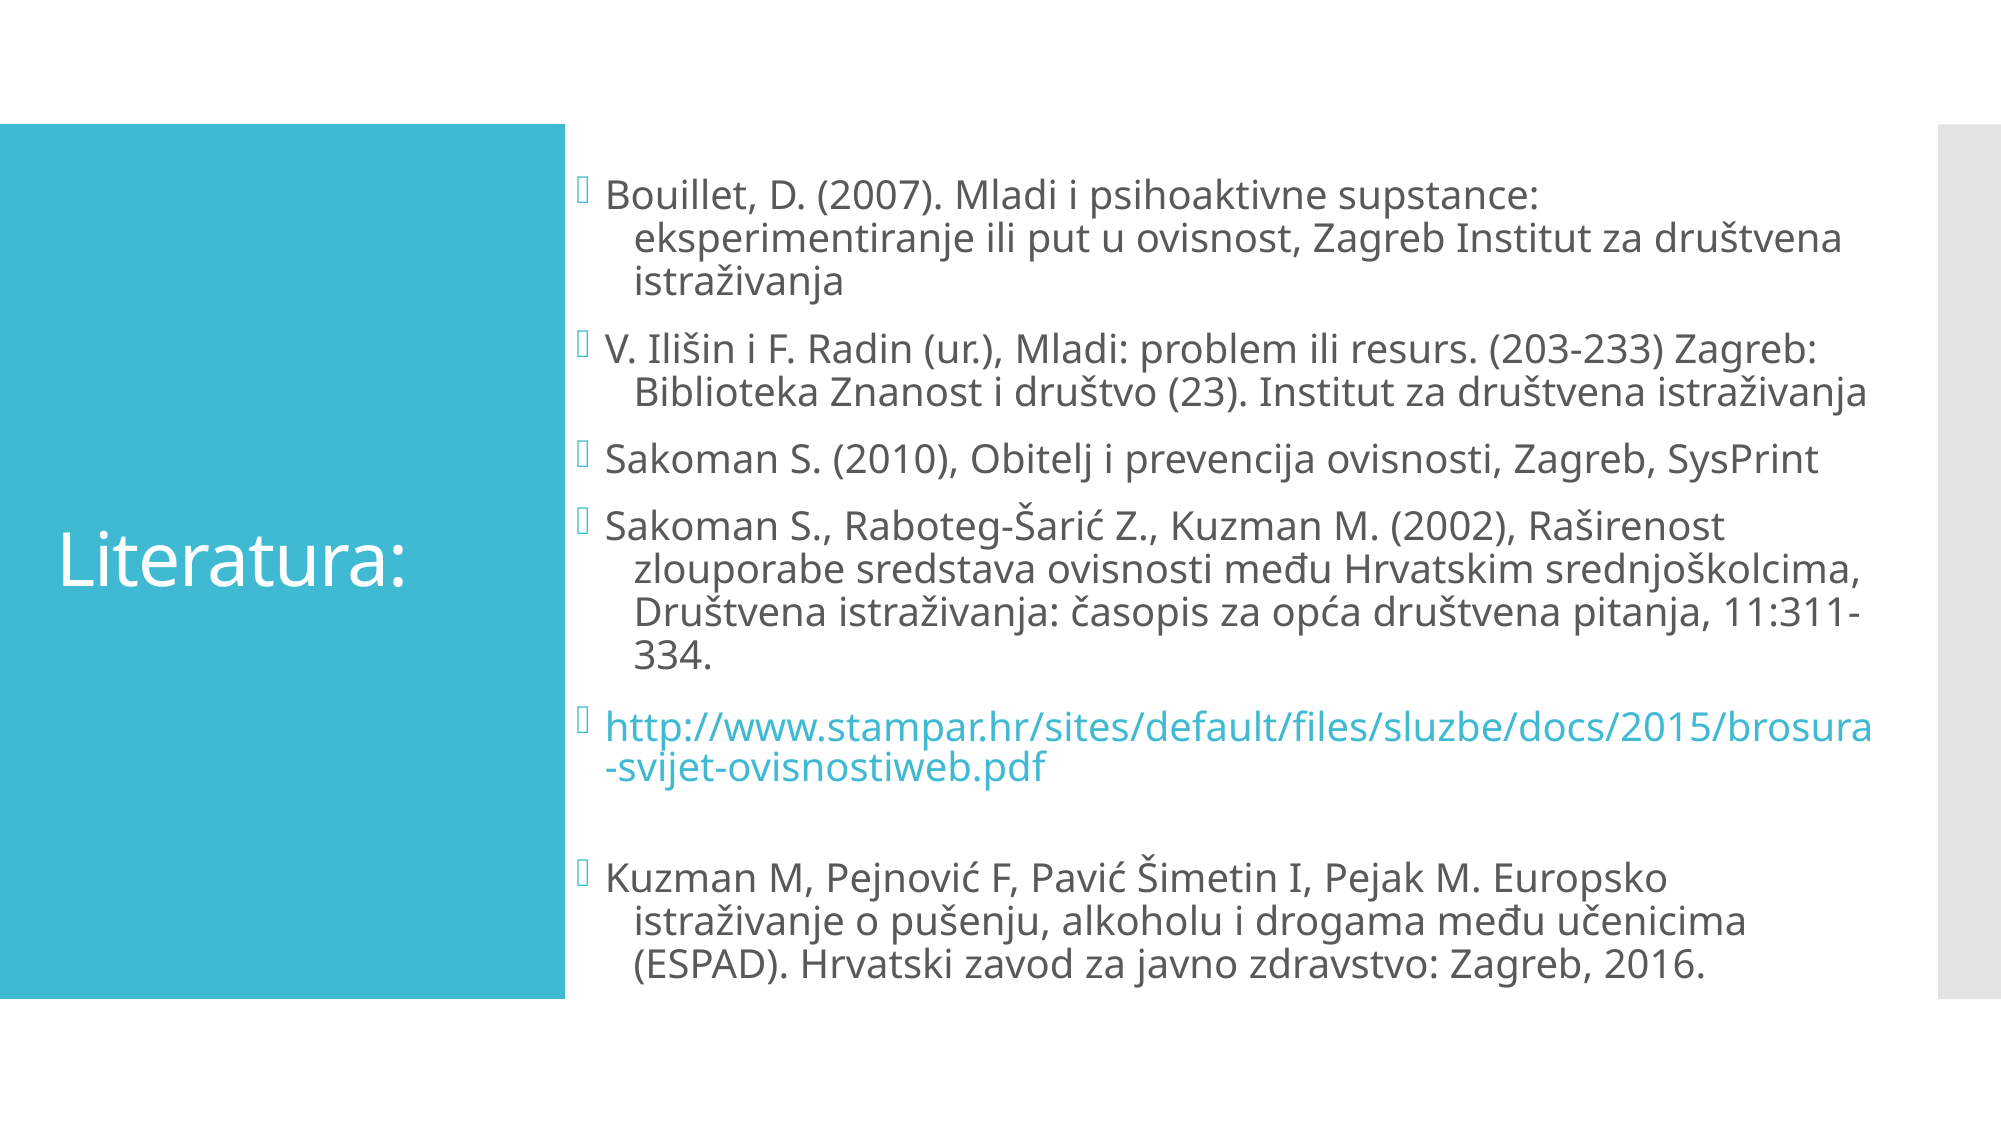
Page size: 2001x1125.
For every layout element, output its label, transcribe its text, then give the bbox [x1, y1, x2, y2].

list Bouillet, D. (2007). Mladi i psihoaktivne supstance: eksperimentiranje ili put u ovisnost, Zagreb Institut za društvena istraživanja V. Ilišin i F. Radin (ur.), Mladi: problem ili resurs. (203-233) Zagreb: Biblioteka Znanost i društvo (23). Institut za društvena istraživanja Sakoman S. (2010), Obitelj i prevencija ovisnosti, Zagreb, SysPrint Sakoman S., Raboteg-Šarić Z., Kuzman M. (2002), Raširenost zlouporabe sredstava ovisnosti među Hrvatskim srednjoškolcima, Društvena istraživanja: časopis za opća društvena pitanja, 11:311-334. http://www.stampar.hr/sites/default/files/sluzbe/docs/2015/brosura-svijet-ovisnostiweb.pdf Kuzman M, Pejnović F, Pavić Šimetin I, Pejak M. Europsko istraživanje o pušenju, alkoholu i drogama među učenicima (ESPAD). Hrvatski zavod za javno zdravstvo: Zagreb, 2016. [560, 141, 1894, 982]
title Literatura: [41, 184, 526, 940]
